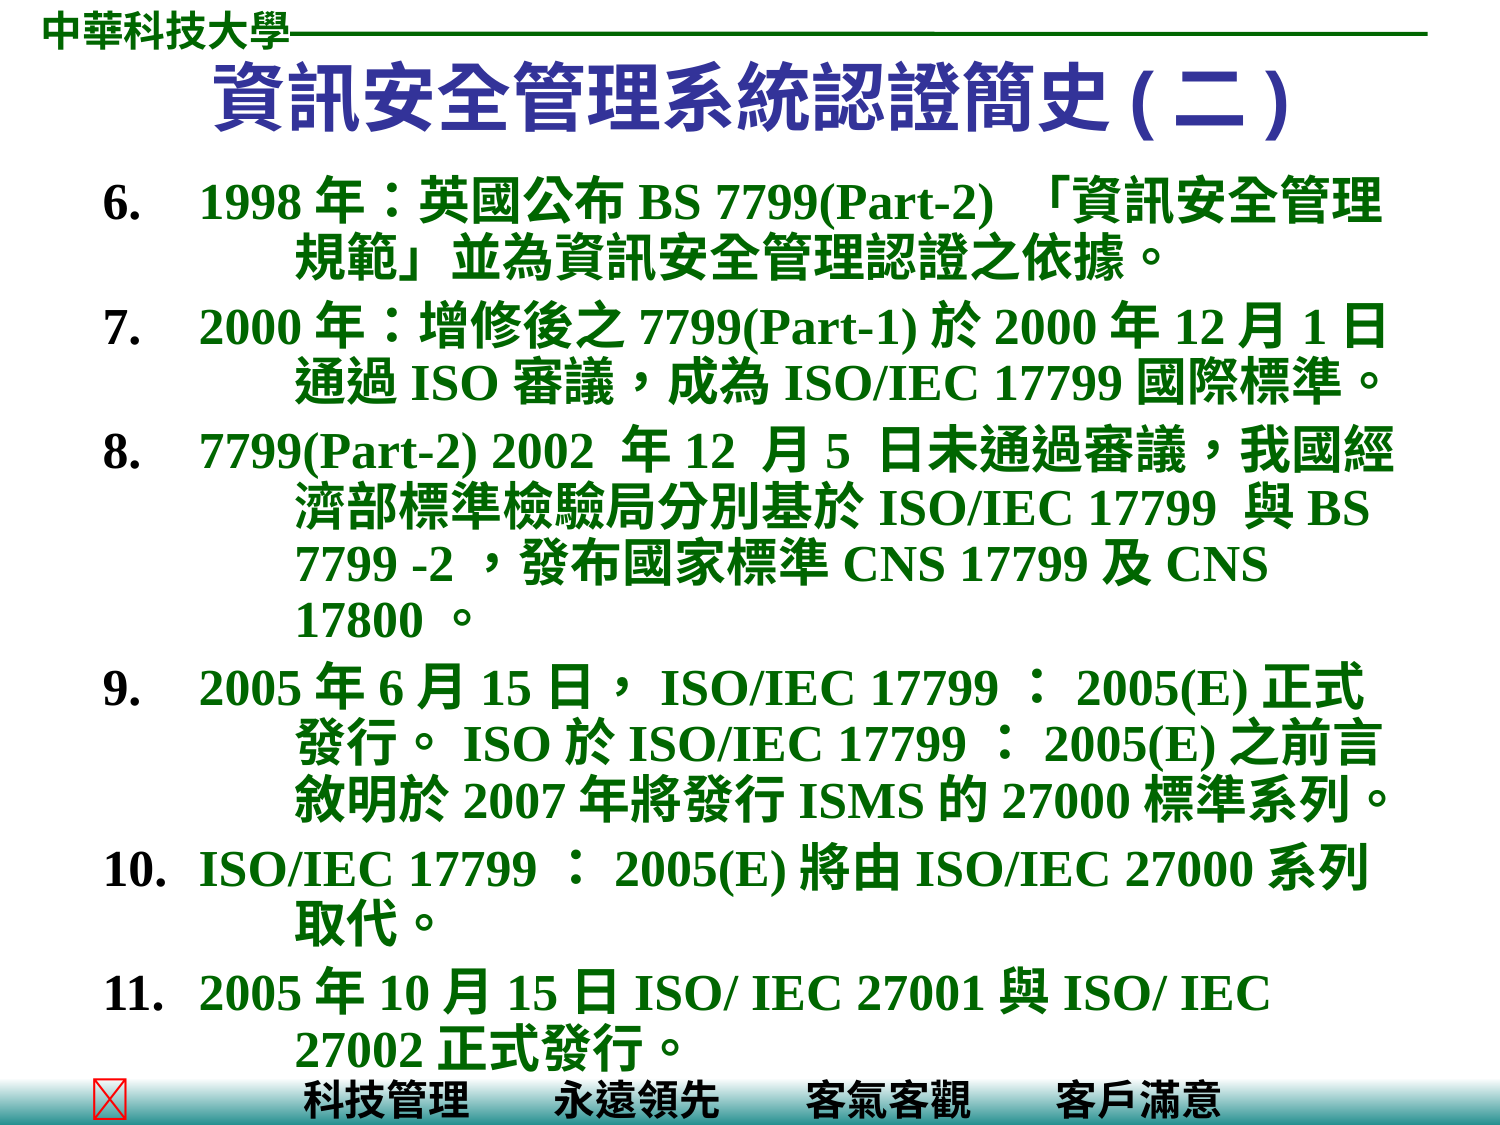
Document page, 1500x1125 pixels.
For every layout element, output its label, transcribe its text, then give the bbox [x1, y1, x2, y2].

list 1998年：英國公布BS 7799(Part-2) 「資訊安全管理規範」並為資訊安全管理認證之依據。 2000年：增修後之7799(Part-1)於2000年12月1日通過ISO審議，成為ISO/IEC 17799國際標準。 7799(Part-2) 2002 年12 月5 日未通過審議，我國經濟部標準檢驗局分別基於ISO/IEC 17799 與BS 7799 -2，發布國家標準CNS 17799及CNS 17800。 2005年6月15日，ISO/IEC 17799：2005(E)正式發行。ISO於ISO/IEC 17799：2005(E)之前言敘明於2007年將發行ISMS的27000標準系列。 ISO/IEC 17799：2005(E)將由ISO/IEC 27000系列取代。 2005年10月15日ISO/ IEC 27001與ISO/ IEC 27002正式發行。 [87, 161, 1426, 1088]
title 資訊安全管理系統認證簡史(二) [150, 37, 1353, 154]
